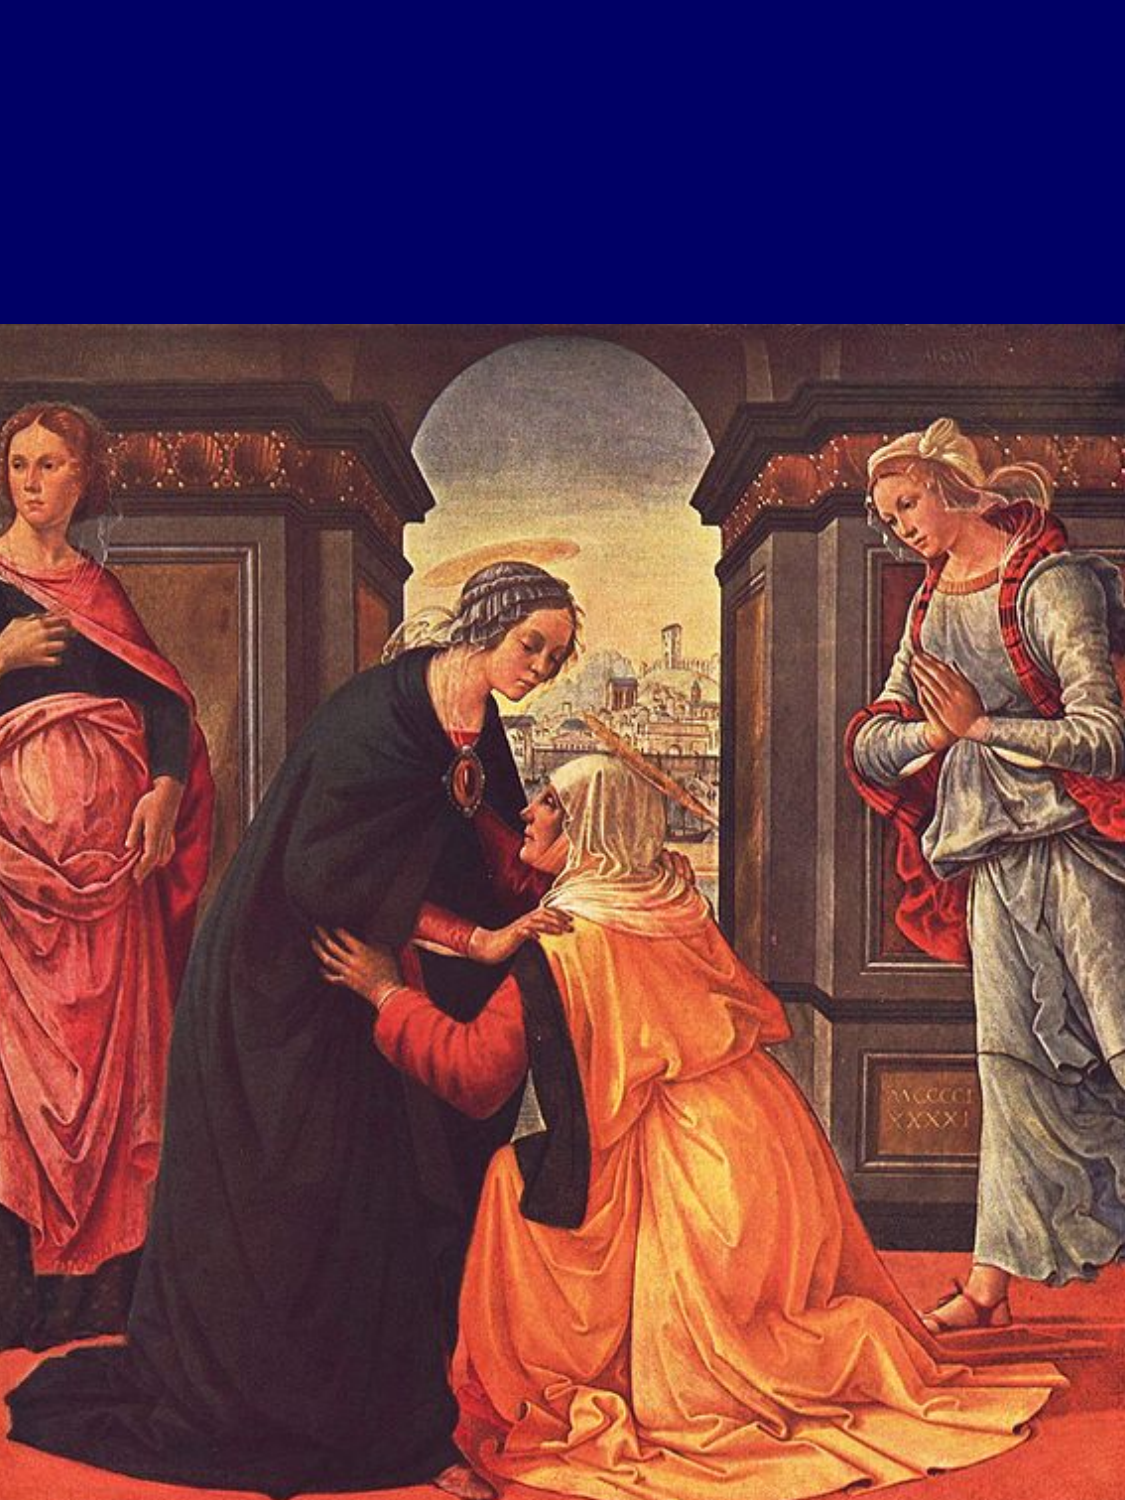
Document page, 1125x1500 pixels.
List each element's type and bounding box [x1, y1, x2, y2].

picture [0, 324, 1125, 1500]
